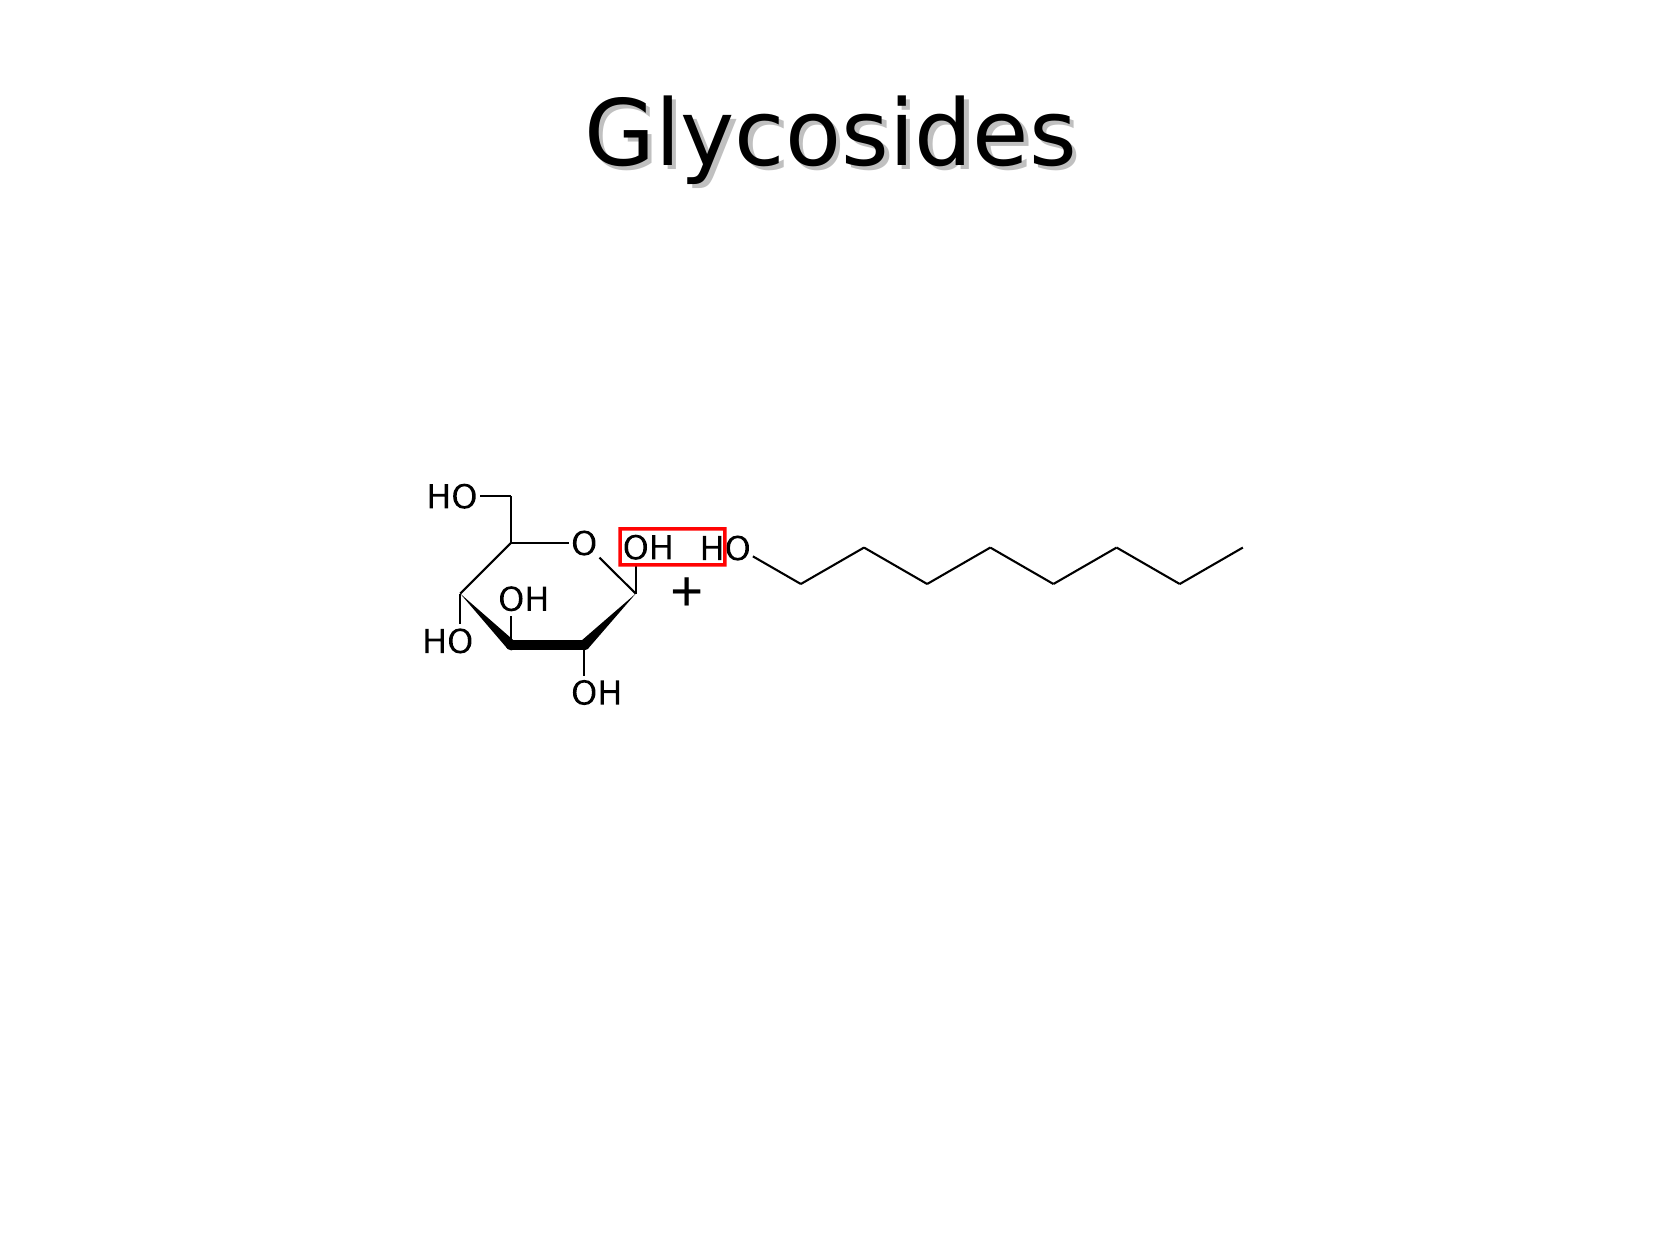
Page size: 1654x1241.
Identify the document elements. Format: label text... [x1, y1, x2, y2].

title Glycosides [86, 37, 1576, 230]
picture [417, 472, 1252, 720]
